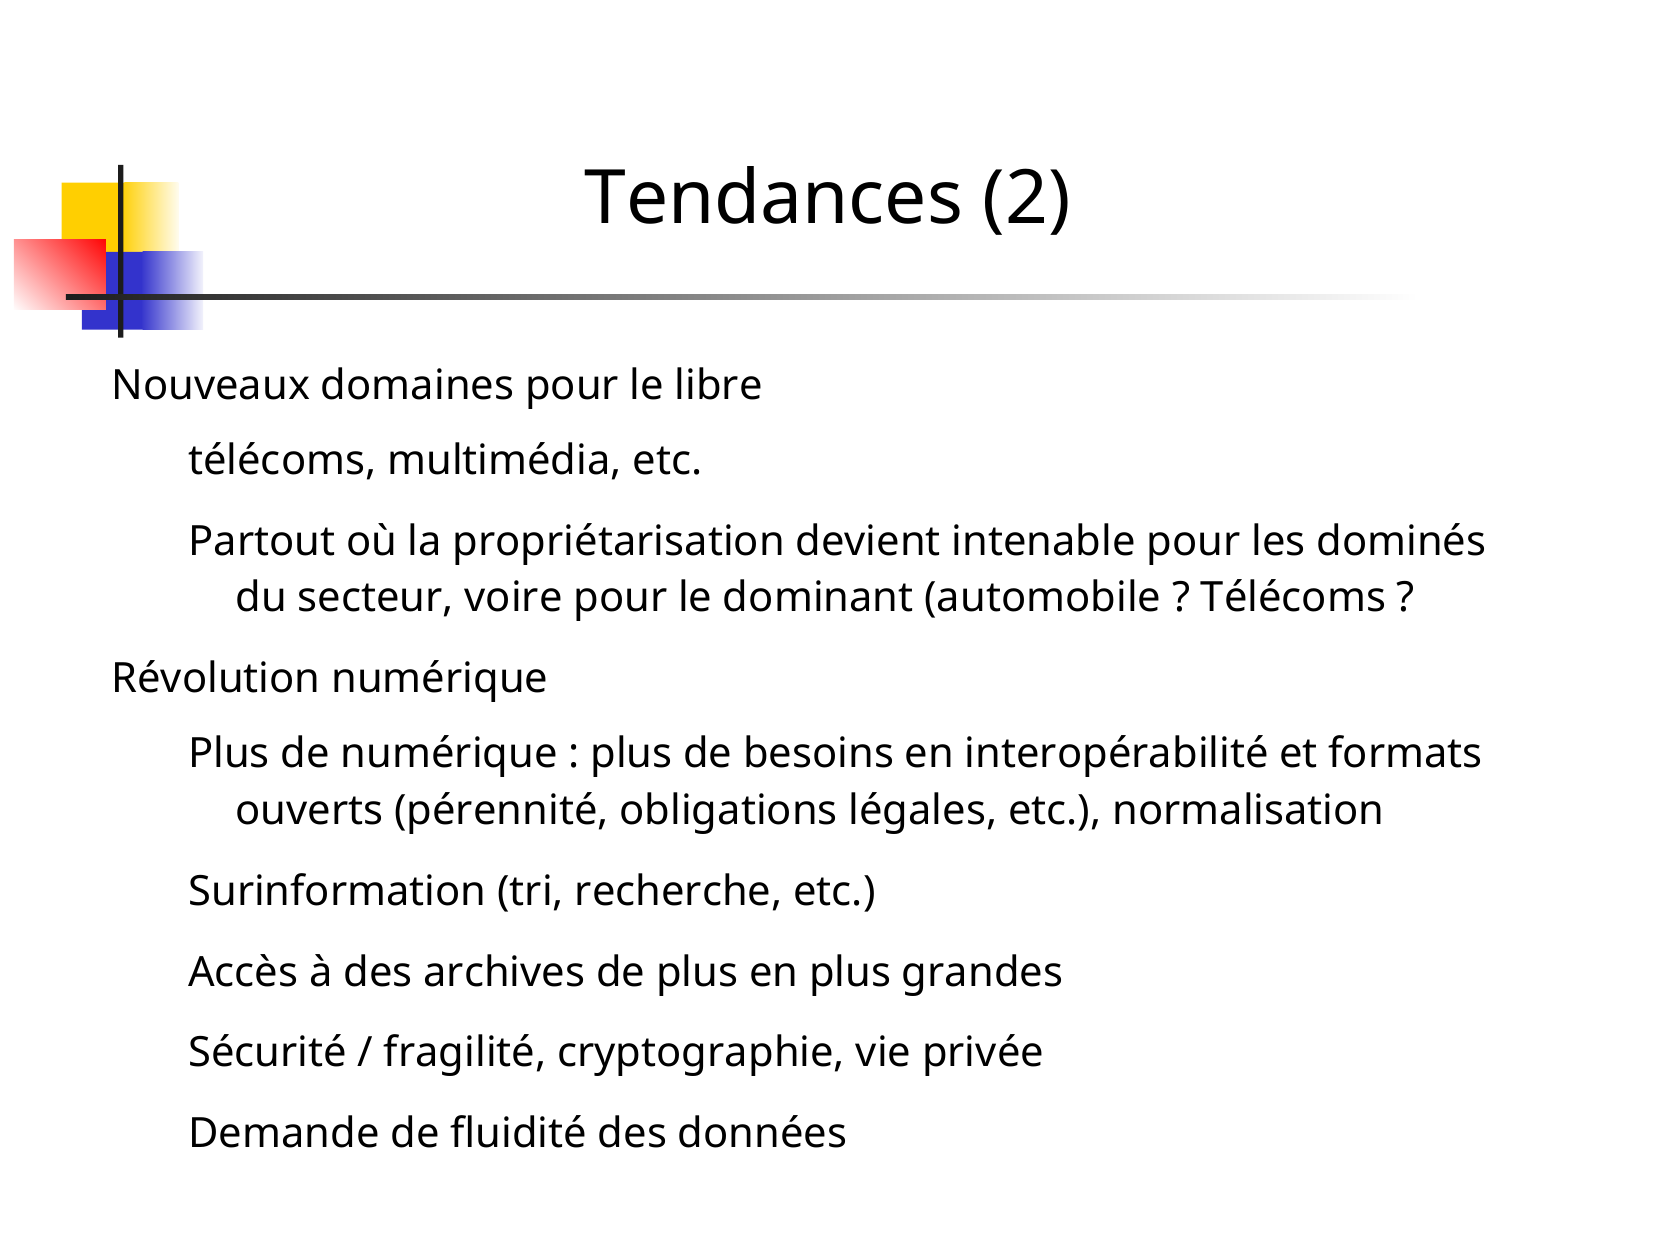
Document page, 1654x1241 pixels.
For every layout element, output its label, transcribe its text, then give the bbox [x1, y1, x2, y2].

title Tendances (2) [121, 83, 1534, 307]
list Nouveaux domaines pour le libre télécoms, multimédia, etc. Partout où la propriétarisation devient intenable pour les dominés du secteur, voire pour le dominant (automobile ? Télécoms ? Révolution numérique Plus de numérique : plus de besoins en interopérabilité et formats ouverts (pérennité, obligations légales, etc.), normalisation Surinformation (tri, recherche, etc.) Accès à des archives de plus en plus grandes Sécurité / fragilité, cryptographie, vie privée Demande de fluidité des données [93, 354, 1506, 1163]
